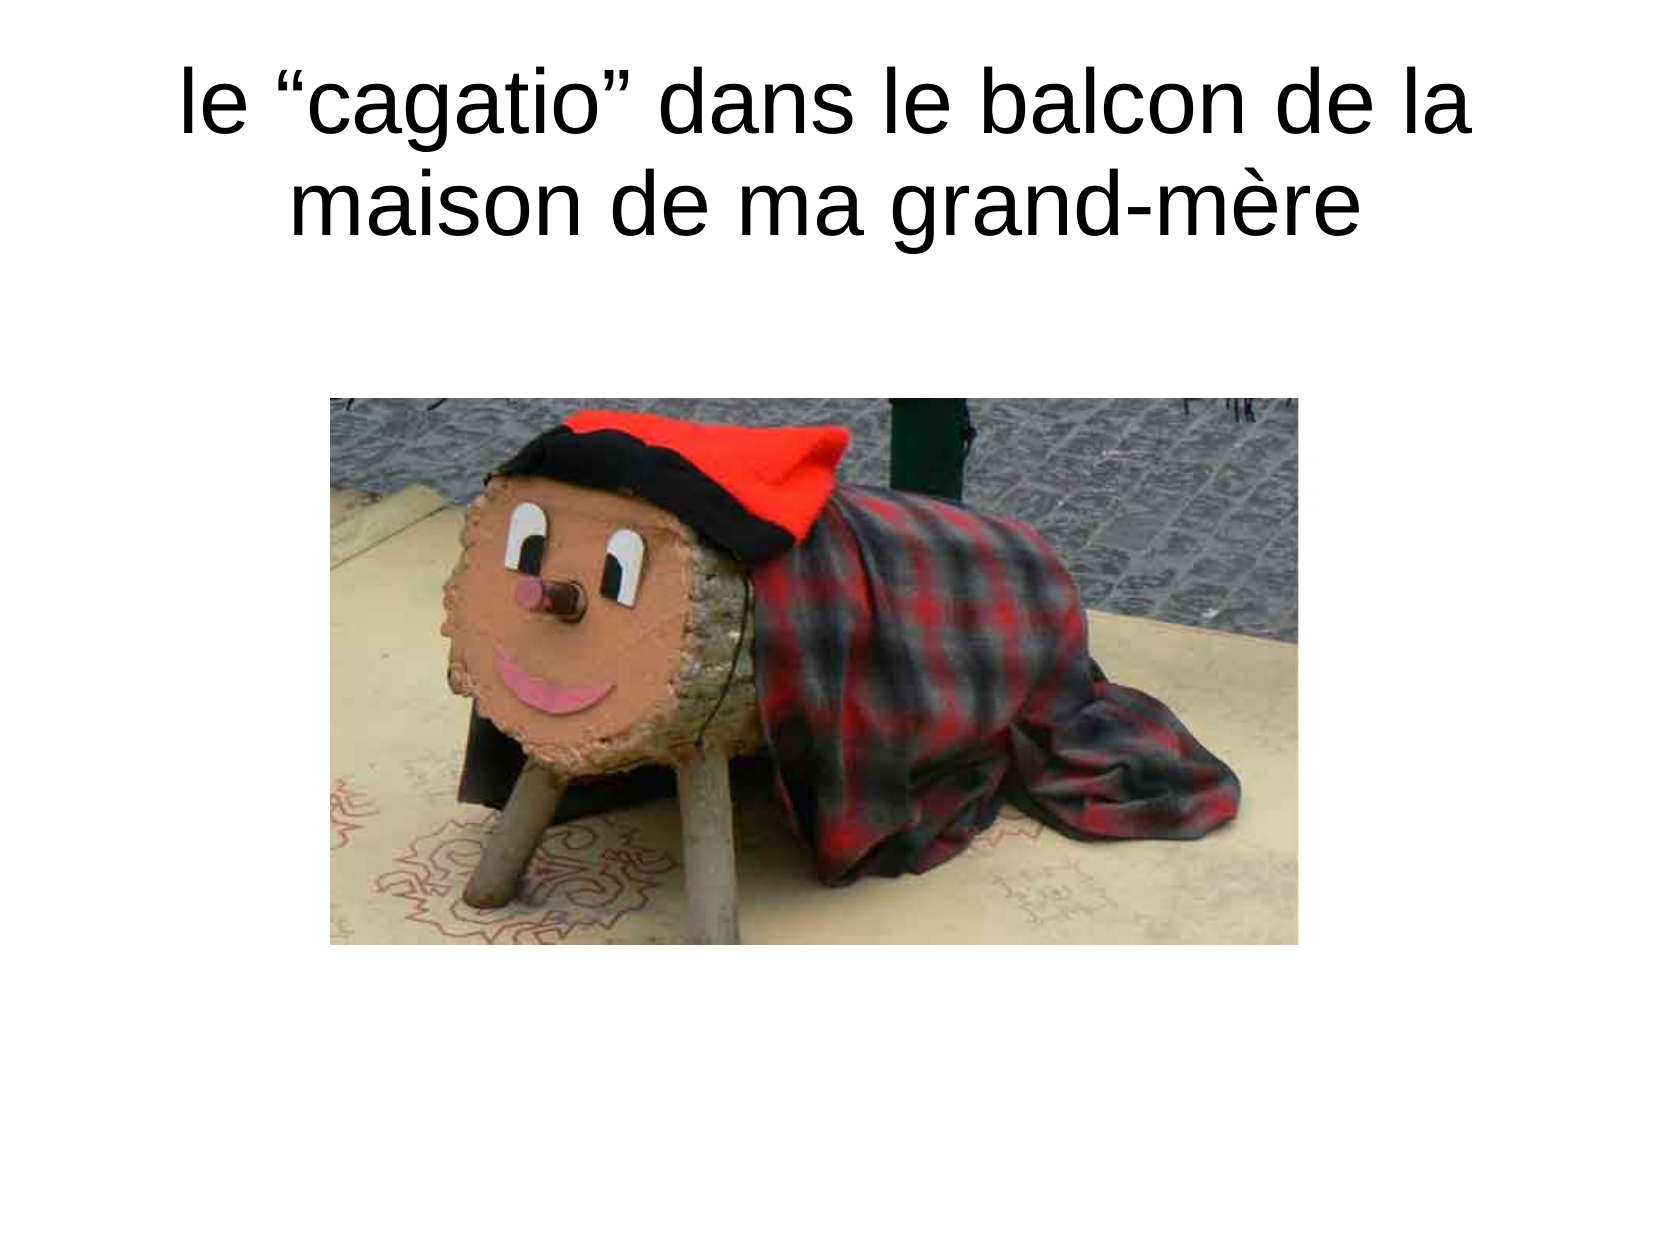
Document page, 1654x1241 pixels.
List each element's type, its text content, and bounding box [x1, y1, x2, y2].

picture [330, 398, 1300, 945]
title le “cagatio” dans le balcon de la maison de ma grand-mère [82, 49, 1571, 257]
